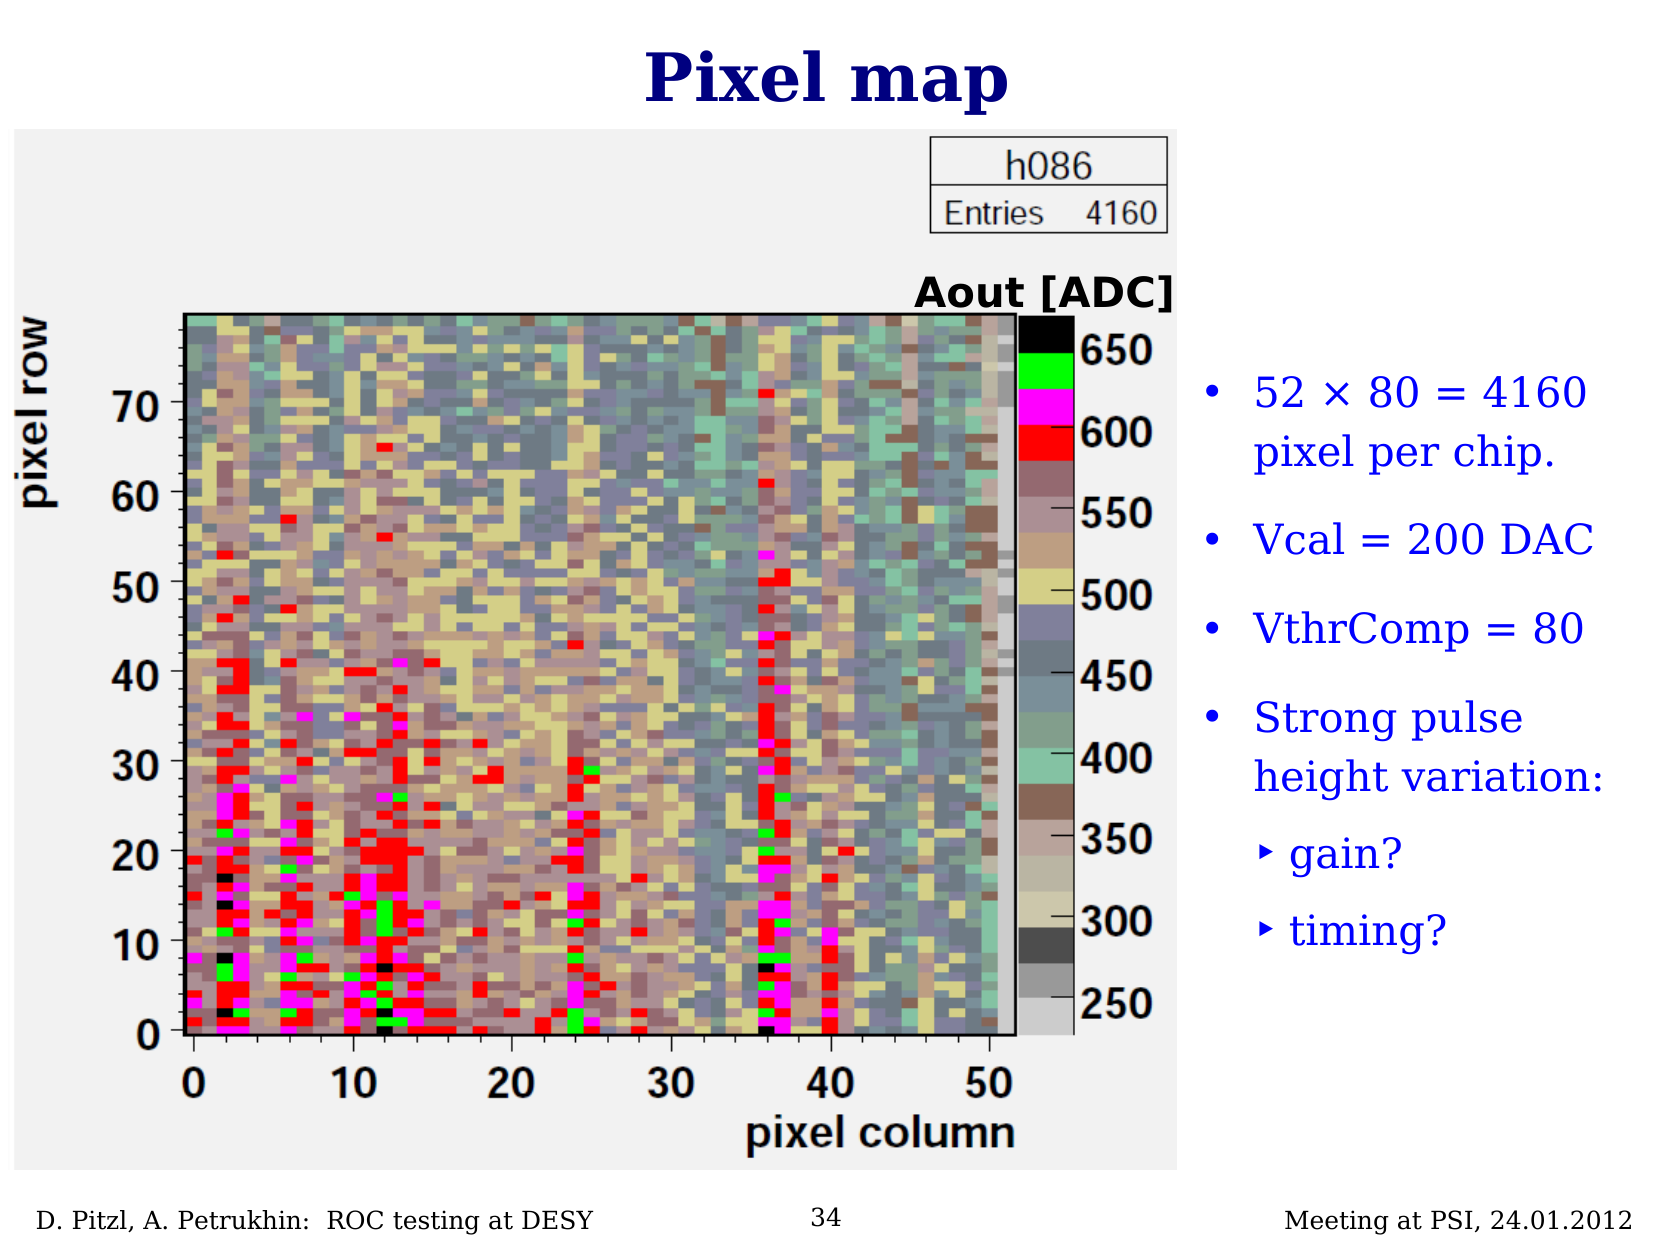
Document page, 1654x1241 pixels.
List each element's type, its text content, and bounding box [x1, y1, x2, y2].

picture [7, 129, 1177, 1171]
title Pixel map [121, 32, 1534, 124]
list 52 × 80 = 4160 pixel per chip. Vcal = 200 DAC VthrComp = 80 Strong pulse height variation: gain? timing? [1200, 357, 1644, 1027]
text_box Aout [ADC] [914, 257, 1176, 307]
